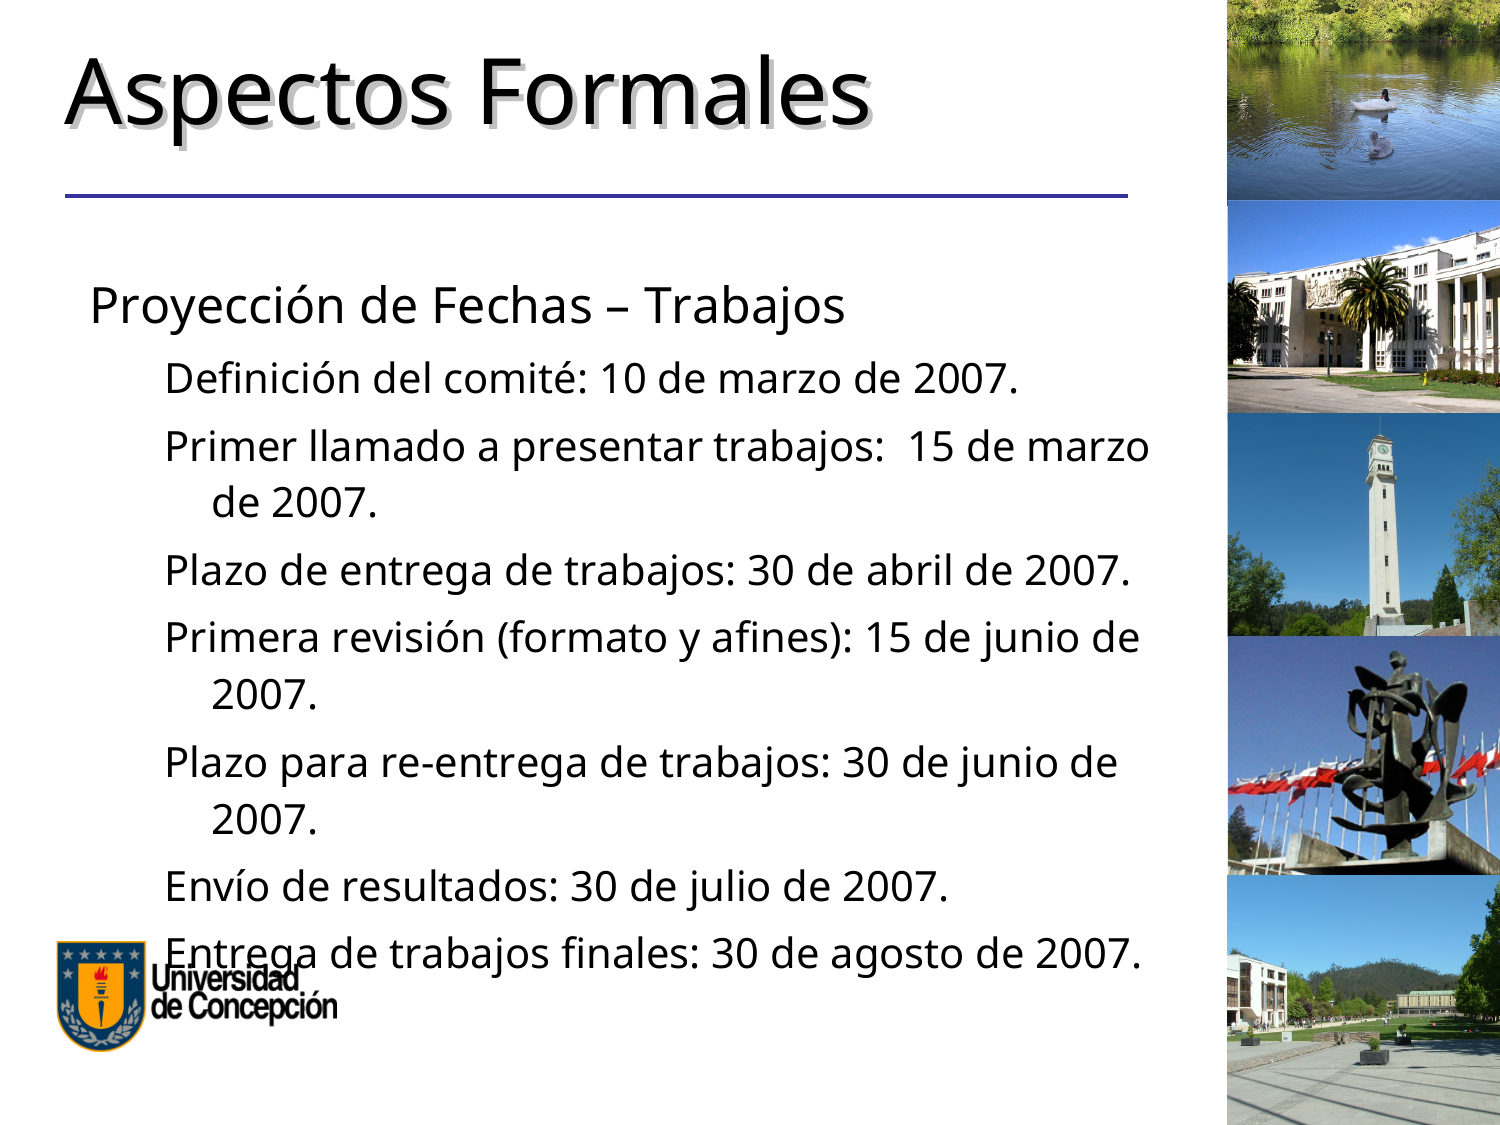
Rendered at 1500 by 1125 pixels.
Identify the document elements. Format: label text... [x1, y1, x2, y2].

picture [56, 941, 337, 1052]
title Aspectos Formales [49, 0, 1223, 184]
picture [1227, 0, 1500, 1125]
list Proyección de Fechas – Trabajos Definición del comité: 10 de marzo de 2007. Primer llamado a presentar trabajos: 15 de marzo de 2007. Plazo de entrega de trabajos: 30 de abril de 2007. Primera revisión (formato y afines): 15 de junio de 2007. Plazo para re-entrega de trabajos: 30 de junio de 2007. Envío de resultados: 30 de julio de 2007. Entrega de trabajos finales: 30 de agosto de 2007. [74, 262, 1223, 1011]
